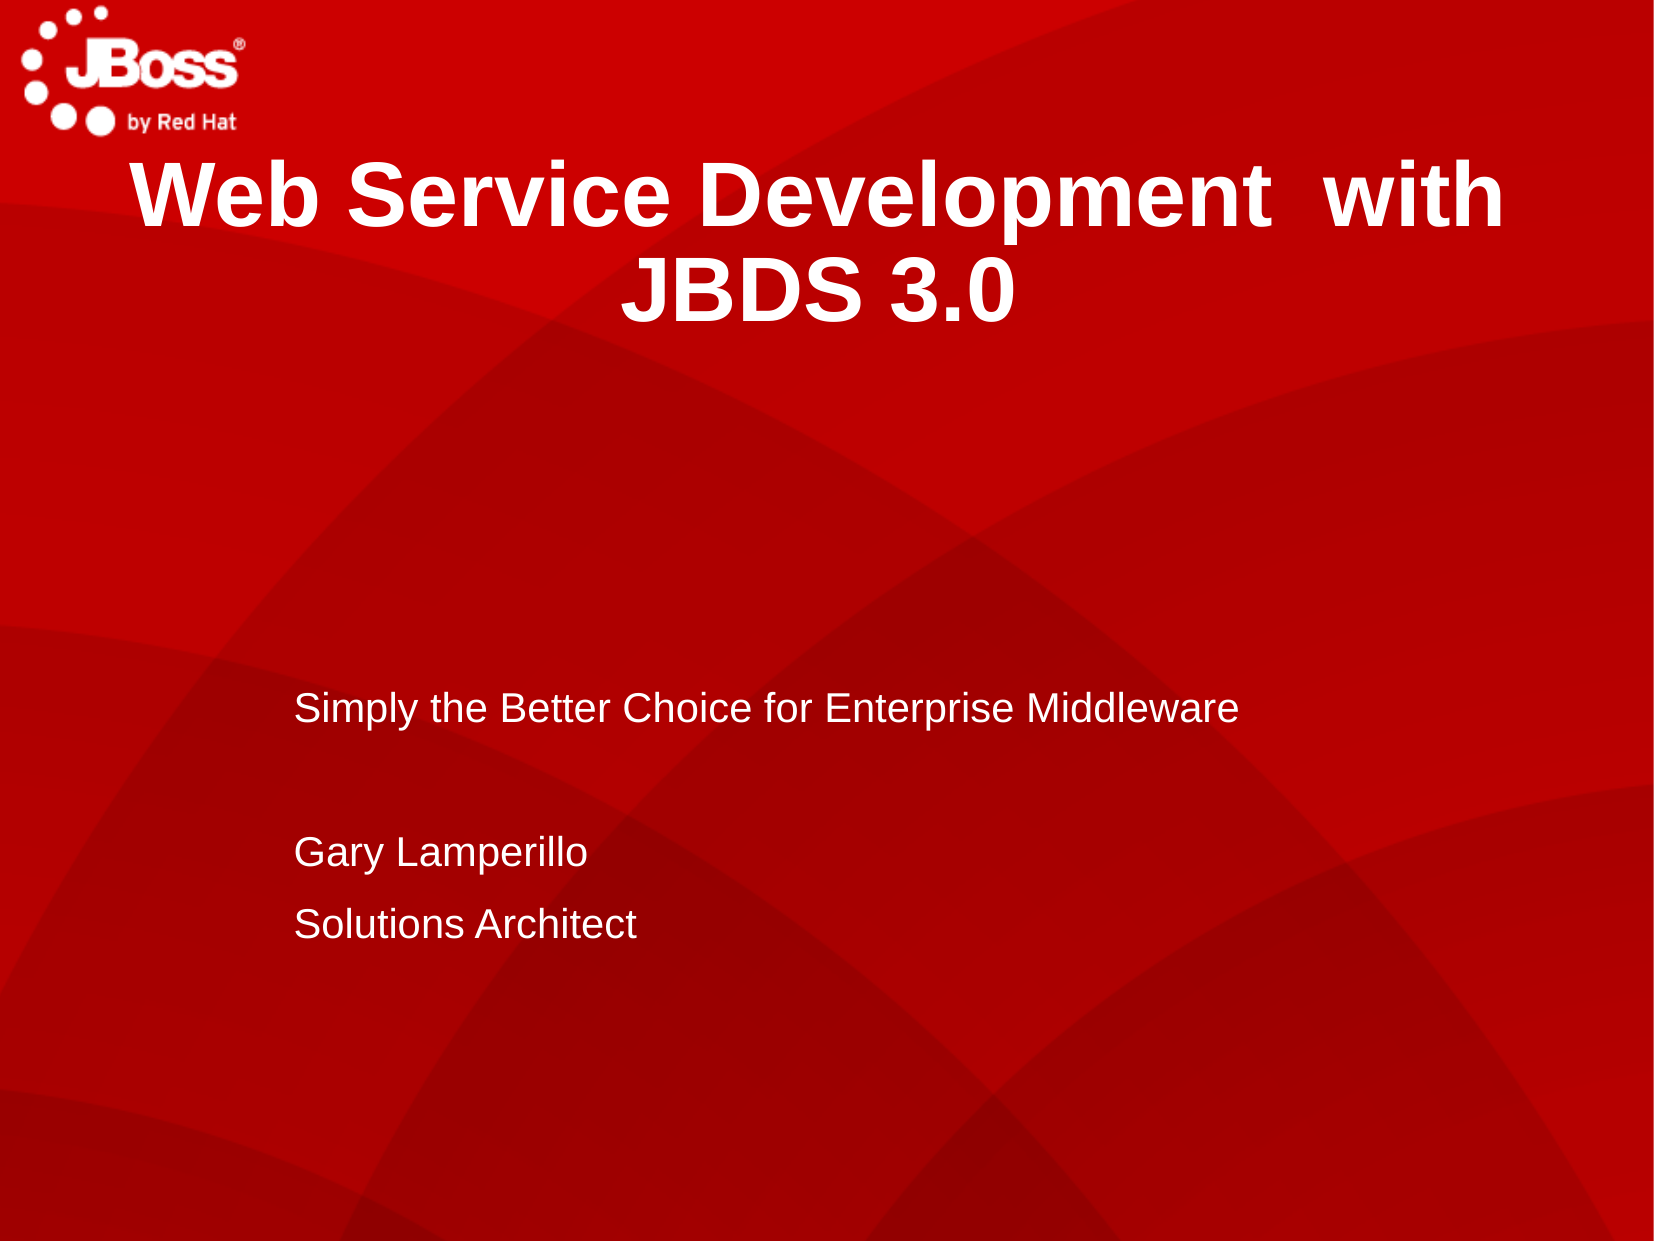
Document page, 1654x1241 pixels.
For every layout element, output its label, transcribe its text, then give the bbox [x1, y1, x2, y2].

subtitle Simply the Better Choice for Enterprise Middleware Gary Lamperillo Solutions Architect [218, 619, 1441, 1016]
title Web Service Development with JBDS 3.0 [75, 108, 1563, 383]
picture [0, 0, 1654, 1241]
